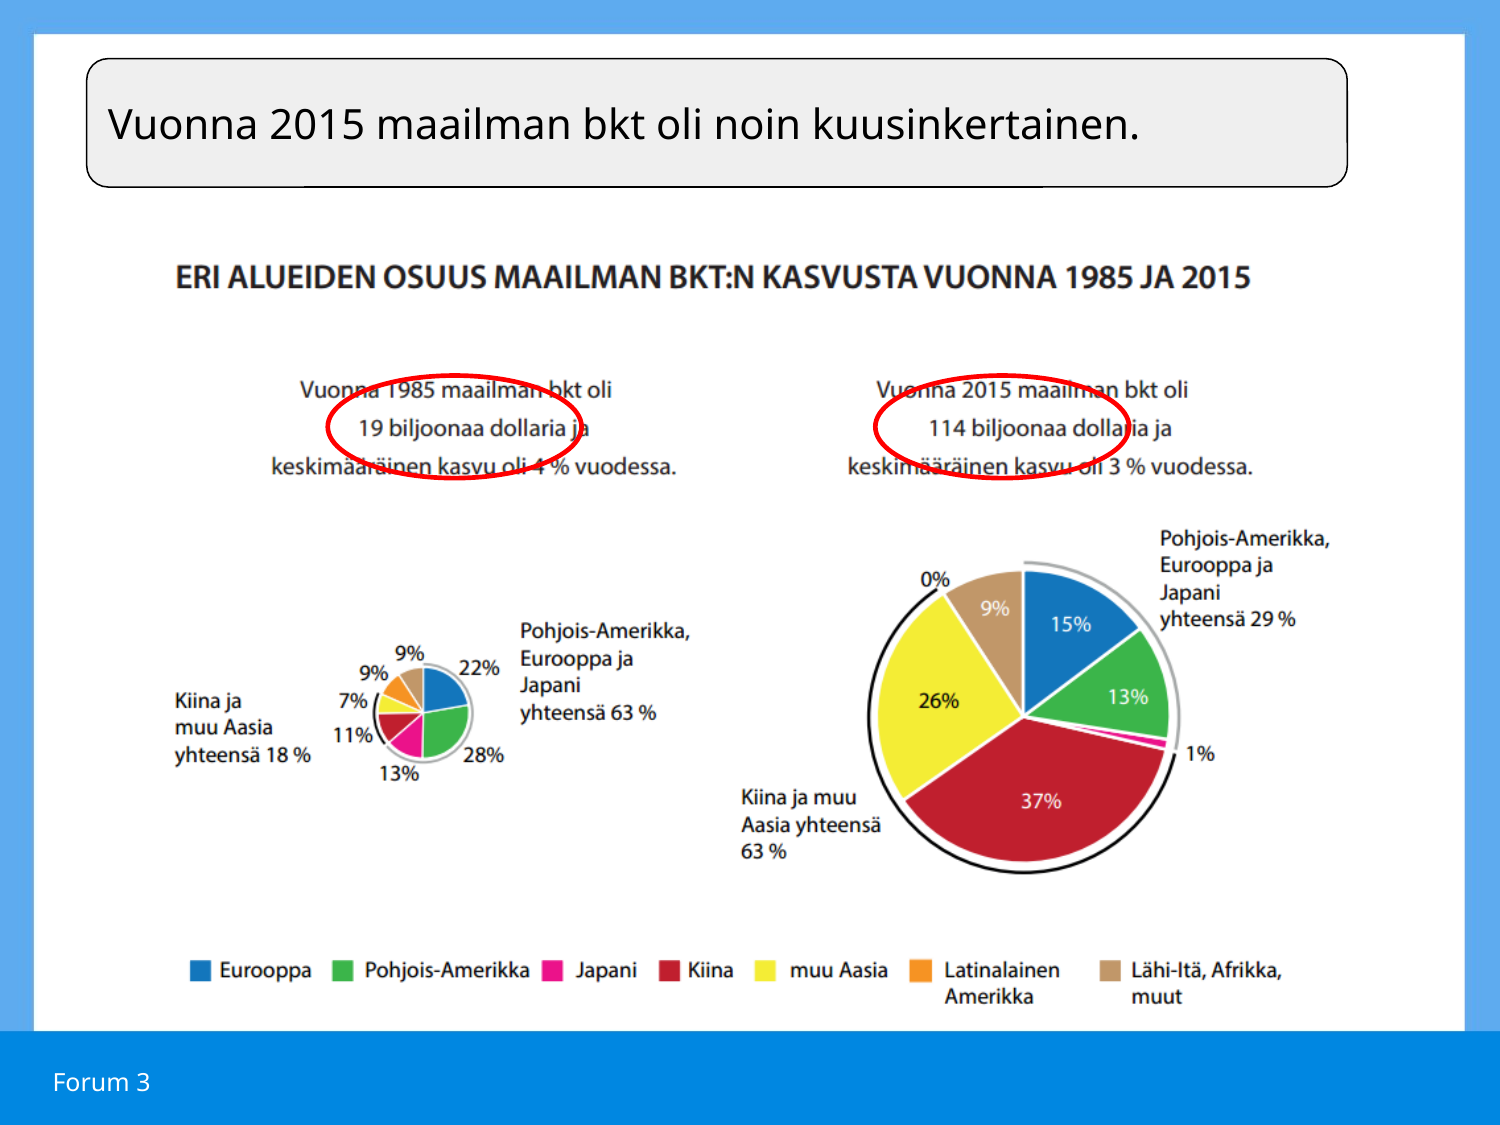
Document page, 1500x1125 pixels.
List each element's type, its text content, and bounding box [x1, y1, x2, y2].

picture [0, 0, 1500, 1125]
text_box Vuonna 2015 maailman bkt oli noin kuusinkertainen. [86, 58, 1348, 188]
